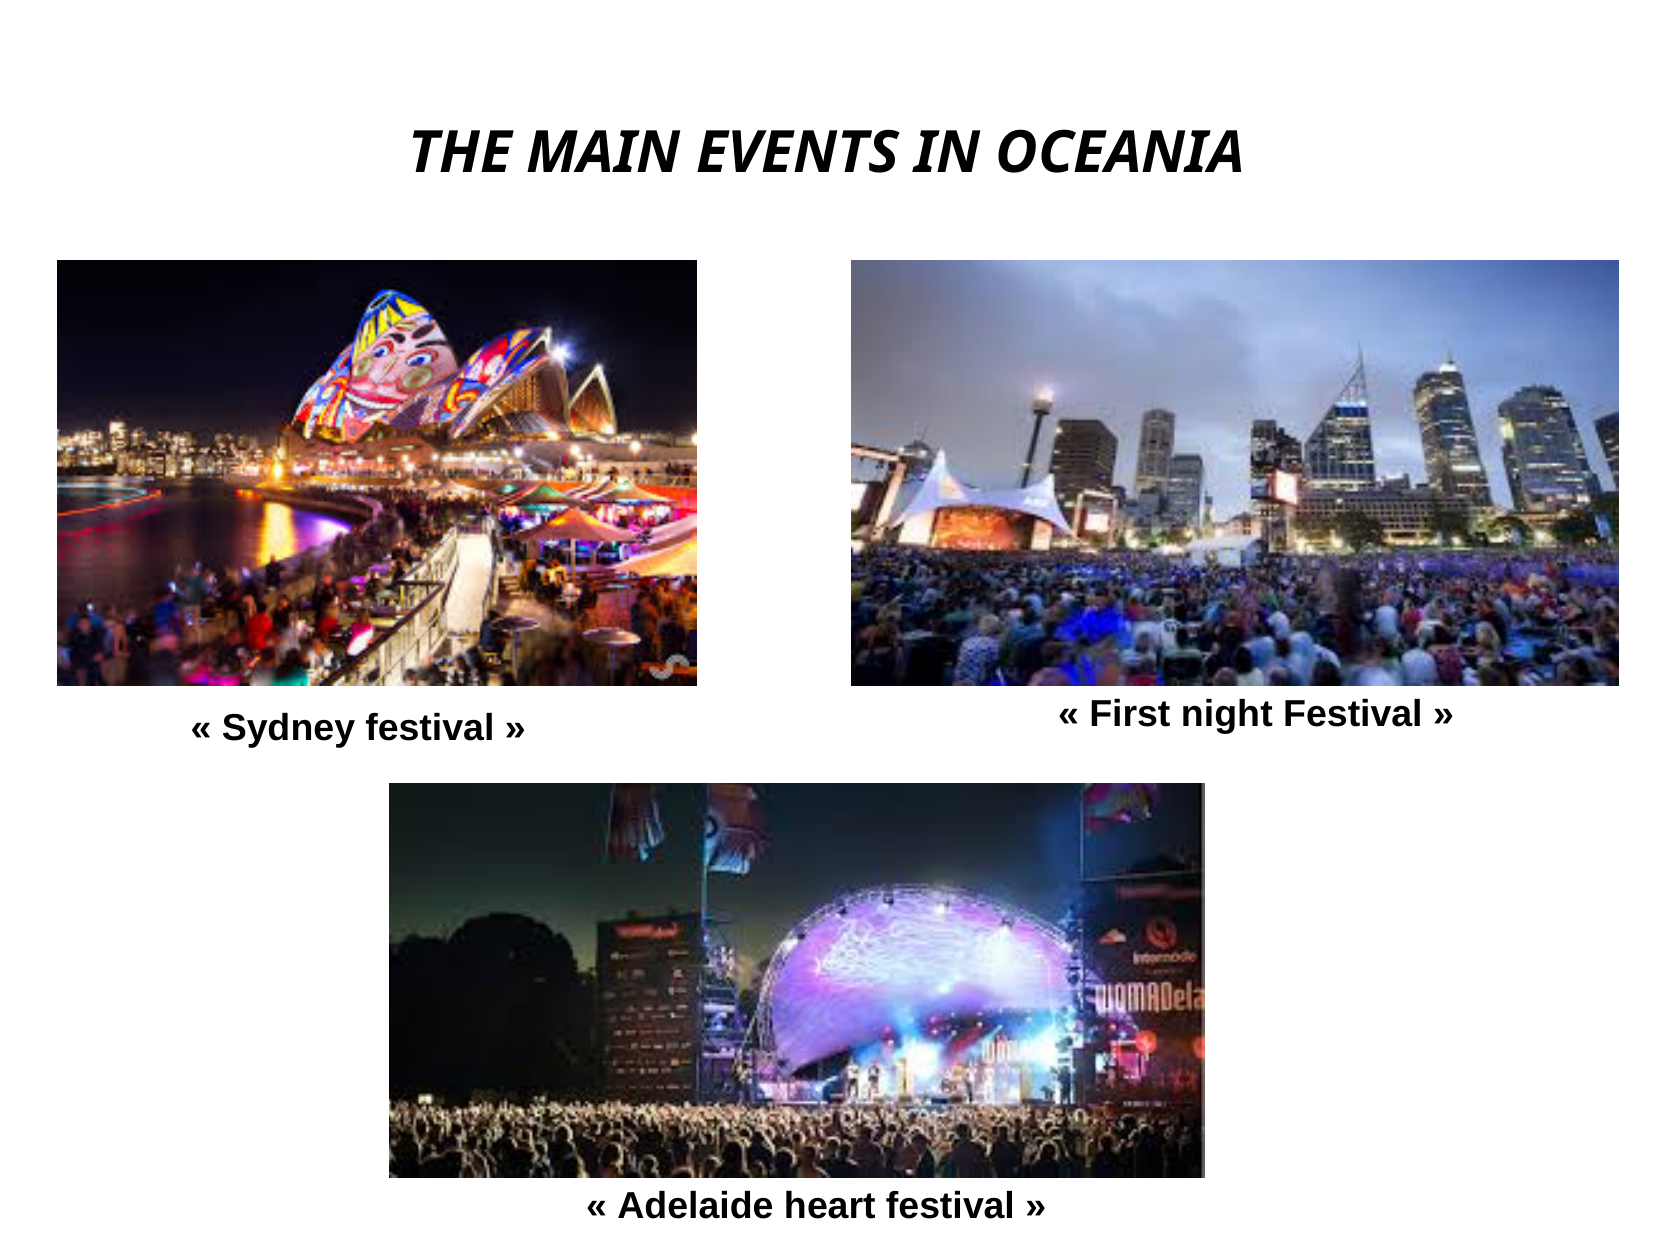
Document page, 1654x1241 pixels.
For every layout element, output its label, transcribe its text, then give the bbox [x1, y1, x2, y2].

picture [57, 260, 697, 686]
text_box « First night Festival » [980, 685, 1501, 784]
picture [851, 260, 1619, 686]
title THE MAIN EVENTS IN OCEANIA [82, 38, 1571, 261]
text_box « Sydney festival » [165, 699, 721, 758]
text_box « Adelaide heart festival » [496, 1177, 1063, 1241]
picture [389, 783, 1205, 1178]
